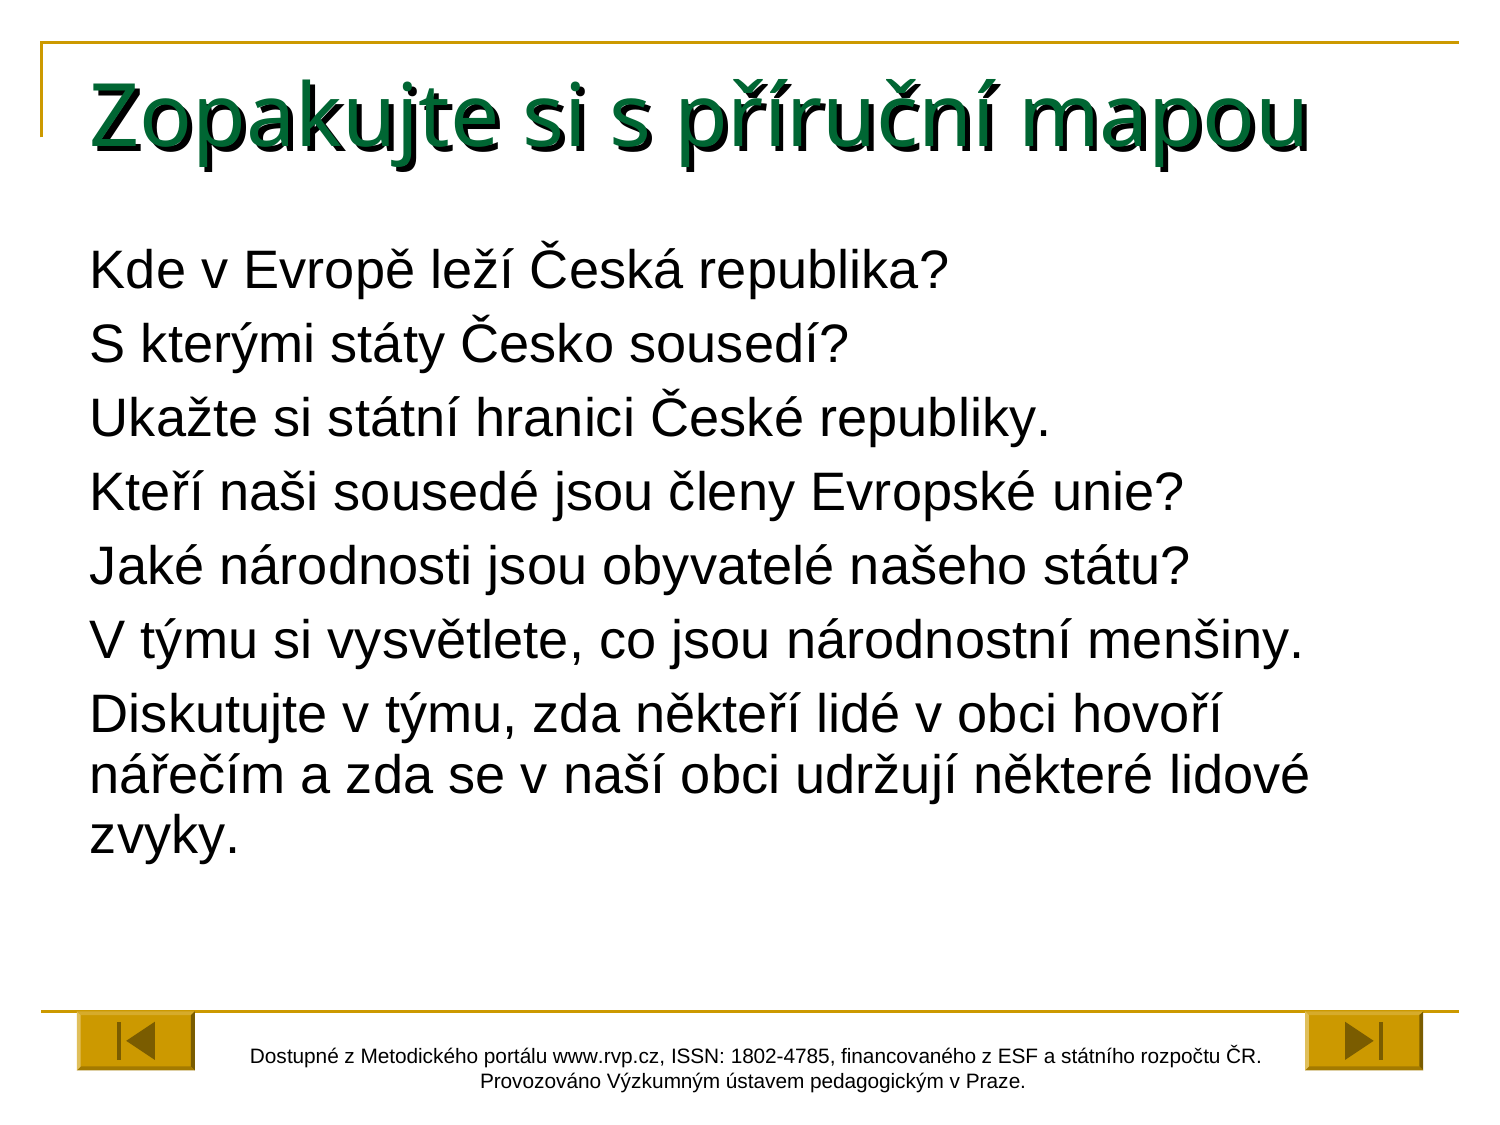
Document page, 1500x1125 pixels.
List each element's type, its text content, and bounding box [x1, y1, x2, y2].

text_box [1306, 1011, 1424, 1071]
text_box [78, 1011, 195, 1071]
list Kde v Evropě leží Česká republika? S kterými státy Česko sousedí? Ukažte si státní hranici České republiky. Kteří naši sousedé jsou členy Evropské unie? Jaké národnosti jsou obyvatelé našeho státu? V týmu si vysvětlete, co jsou národnostní menšiny. Diskutujte v týmu, zda někteří lidé v obci hovoří nářečím a zda se v naší obci udržují některé lidové zvyky. [74, 231, 1412, 976]
title Zopakujte si s příruční mapou [75, 45, 1426, 173]
